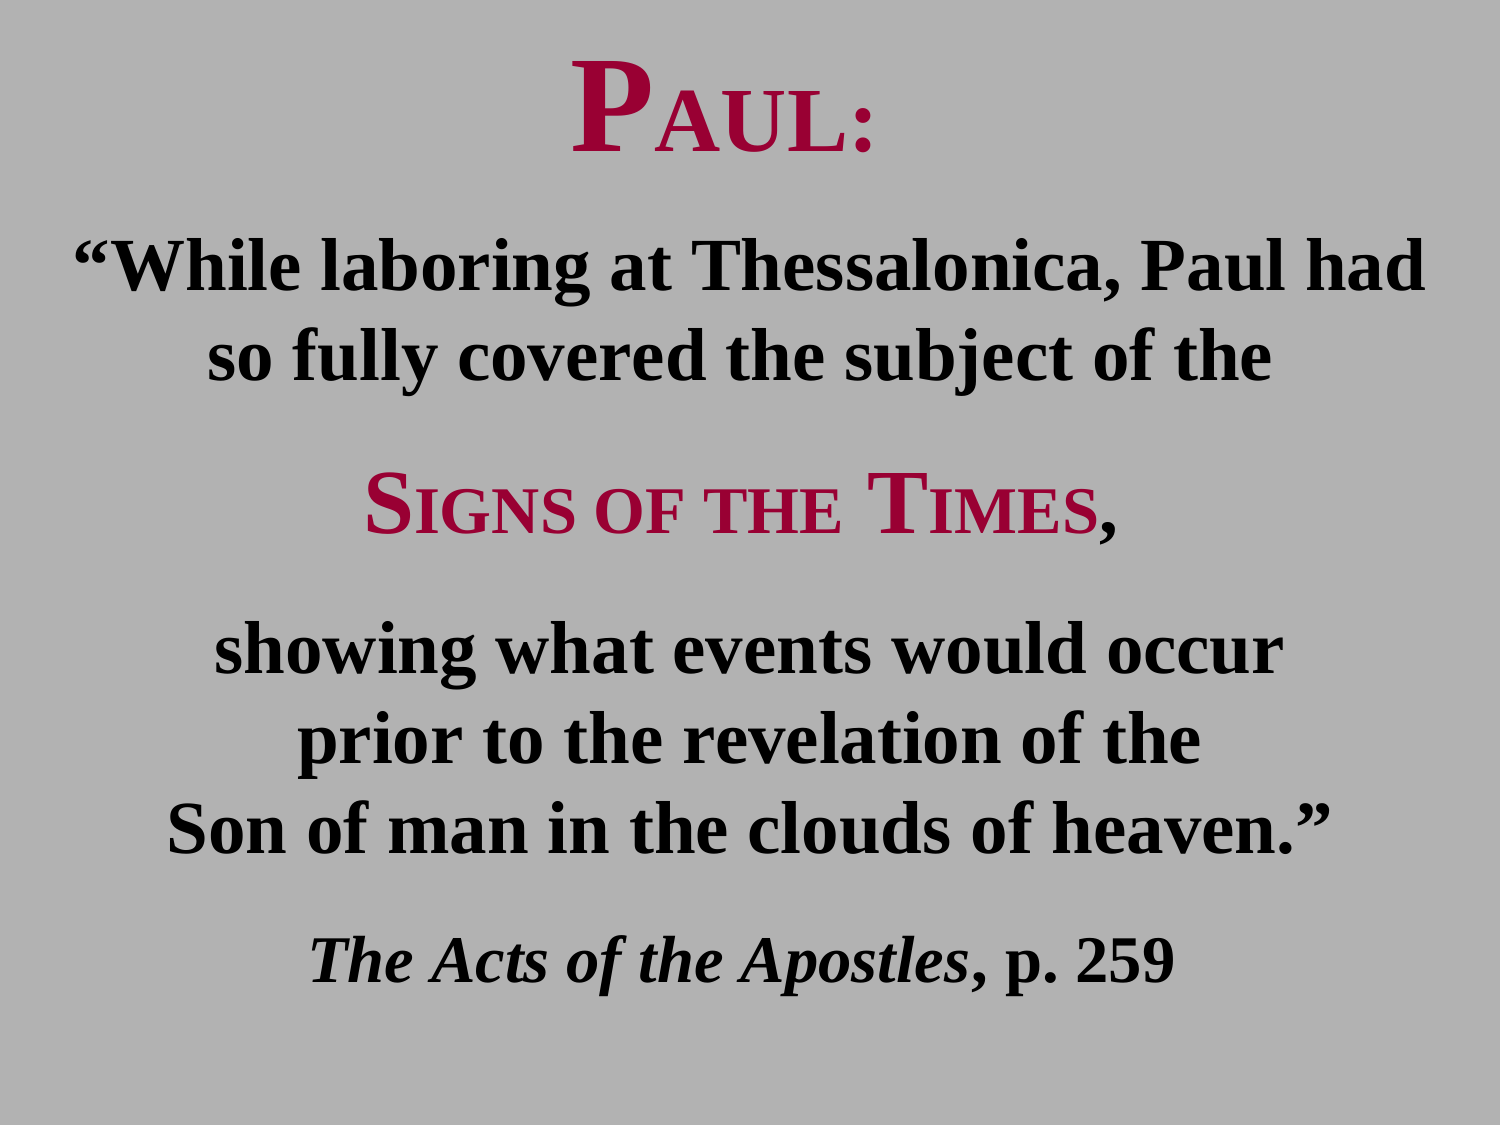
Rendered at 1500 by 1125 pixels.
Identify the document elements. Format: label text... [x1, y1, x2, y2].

text_box “While laboring at Thessalonica, Paul had so fully covered the subject of the SIGNS OF THE TIMES, showing what events would occur prior to the revelation of the Son of man in the clouds of heaven.” The Acts of the Apostles, p. 259 [30, 207, 1471, 1004]
text_box PAUL: [474, 6, 976, 188]
